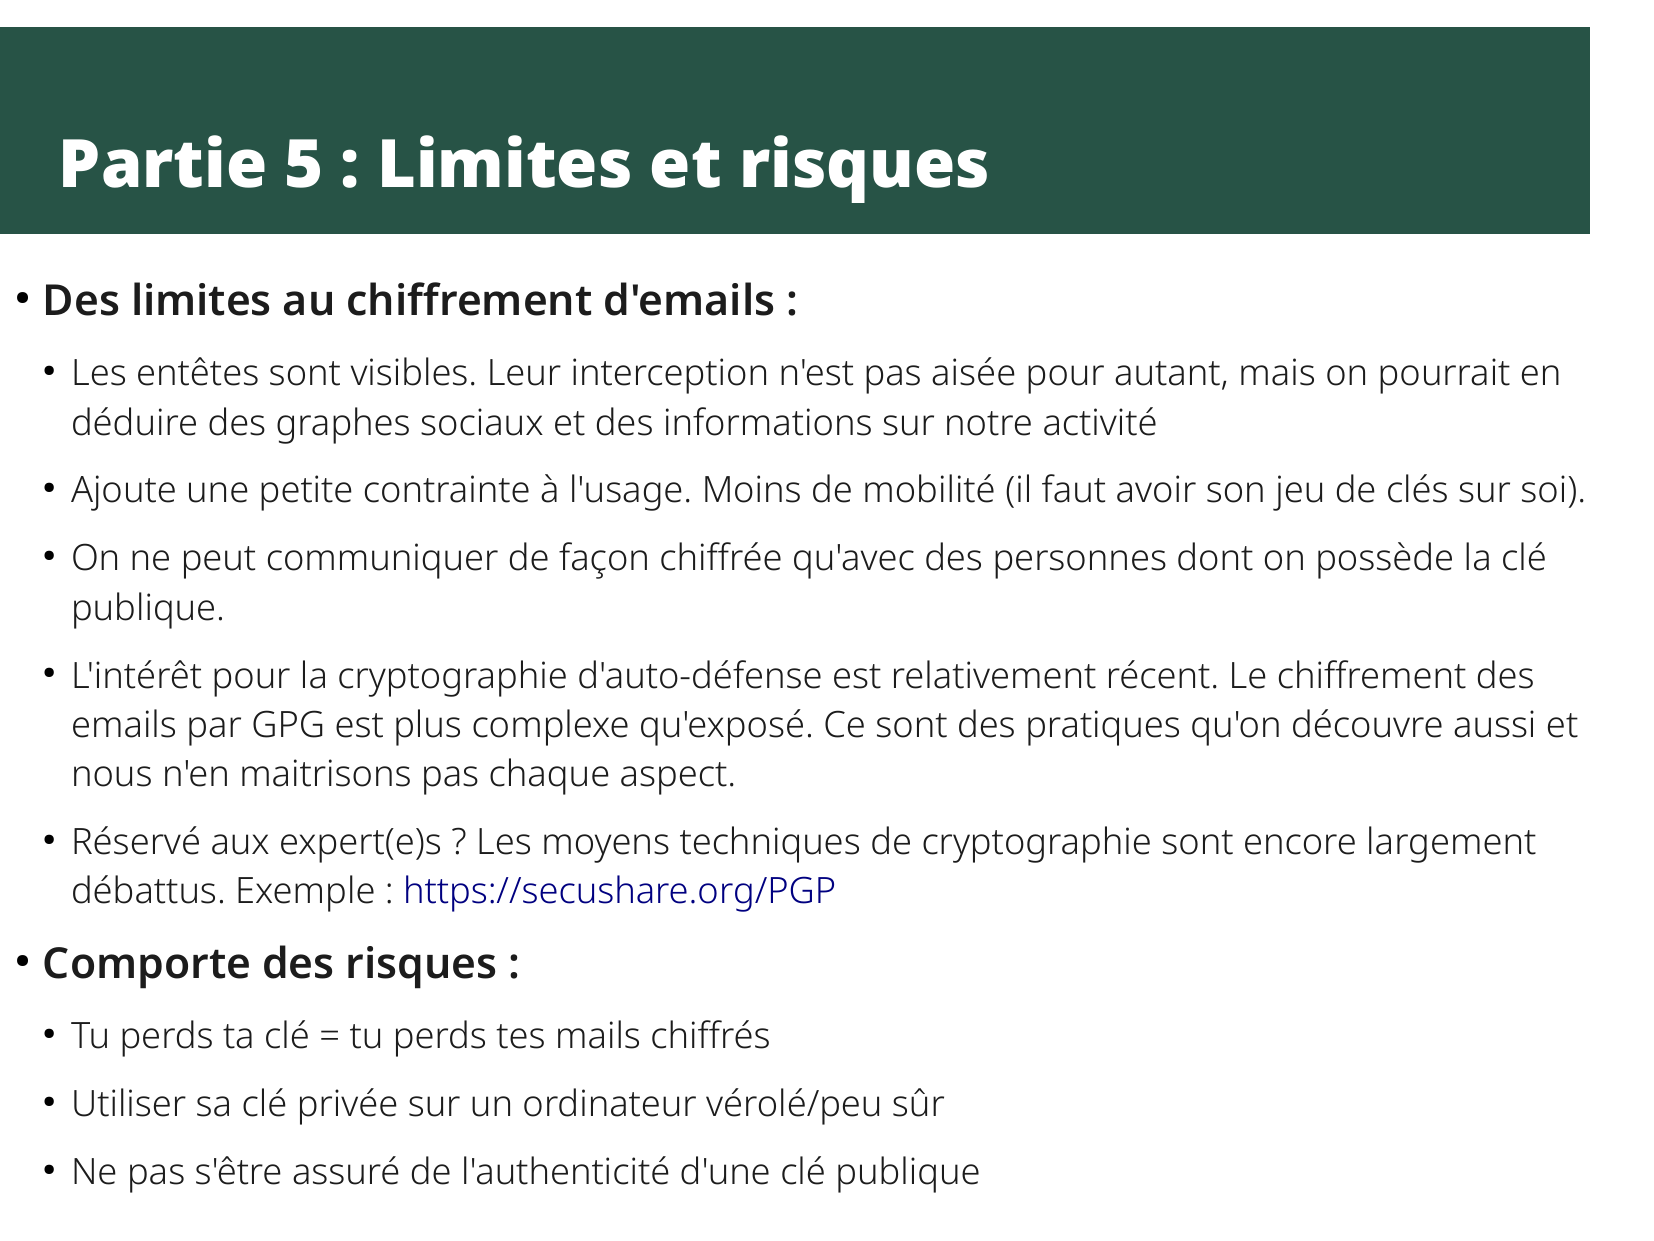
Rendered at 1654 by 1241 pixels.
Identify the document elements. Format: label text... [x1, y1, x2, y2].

title Partie 5 : Limites et risques [59, 59, 1595, 207]
list Des limites au chiffrement d'emails : Les entêtes sont visibles. Leur interception n'est pas aisée pour autant, mais on pourrait en déduire des graphes sociaux et des informations sur notre activité Ajoute une petite contrainte à l'usage. Moins de mobilité (il faut avoir son jeu de clés sur soi). On ne peut communiquer de façon chiffrée qu'avec des personnes dont on possède la clé publique. L'intérêt pour la cryptographie d'auto-défense est relativement récent. Le chiffrement des emails par GPG est plus complexe qu'exposé. Ce sont des pratiques qu'on découvre aussi et nous n'en maitrisons pas chaque aspect. Réservé aux expert(e)s ? Les moyens techniques de cryptographie sont encore largement débattus. Exemple : https://secushare.org/PGP Comporte des risques : Tu perds ta clé = tu perds tes mails chiffrés Utiliser sa clé privée sur un ordinateur vérolé/peu sûr Ne pas s'être assuré de l'authenticité d'une clé publique [15, 270, 1636, 1216]
